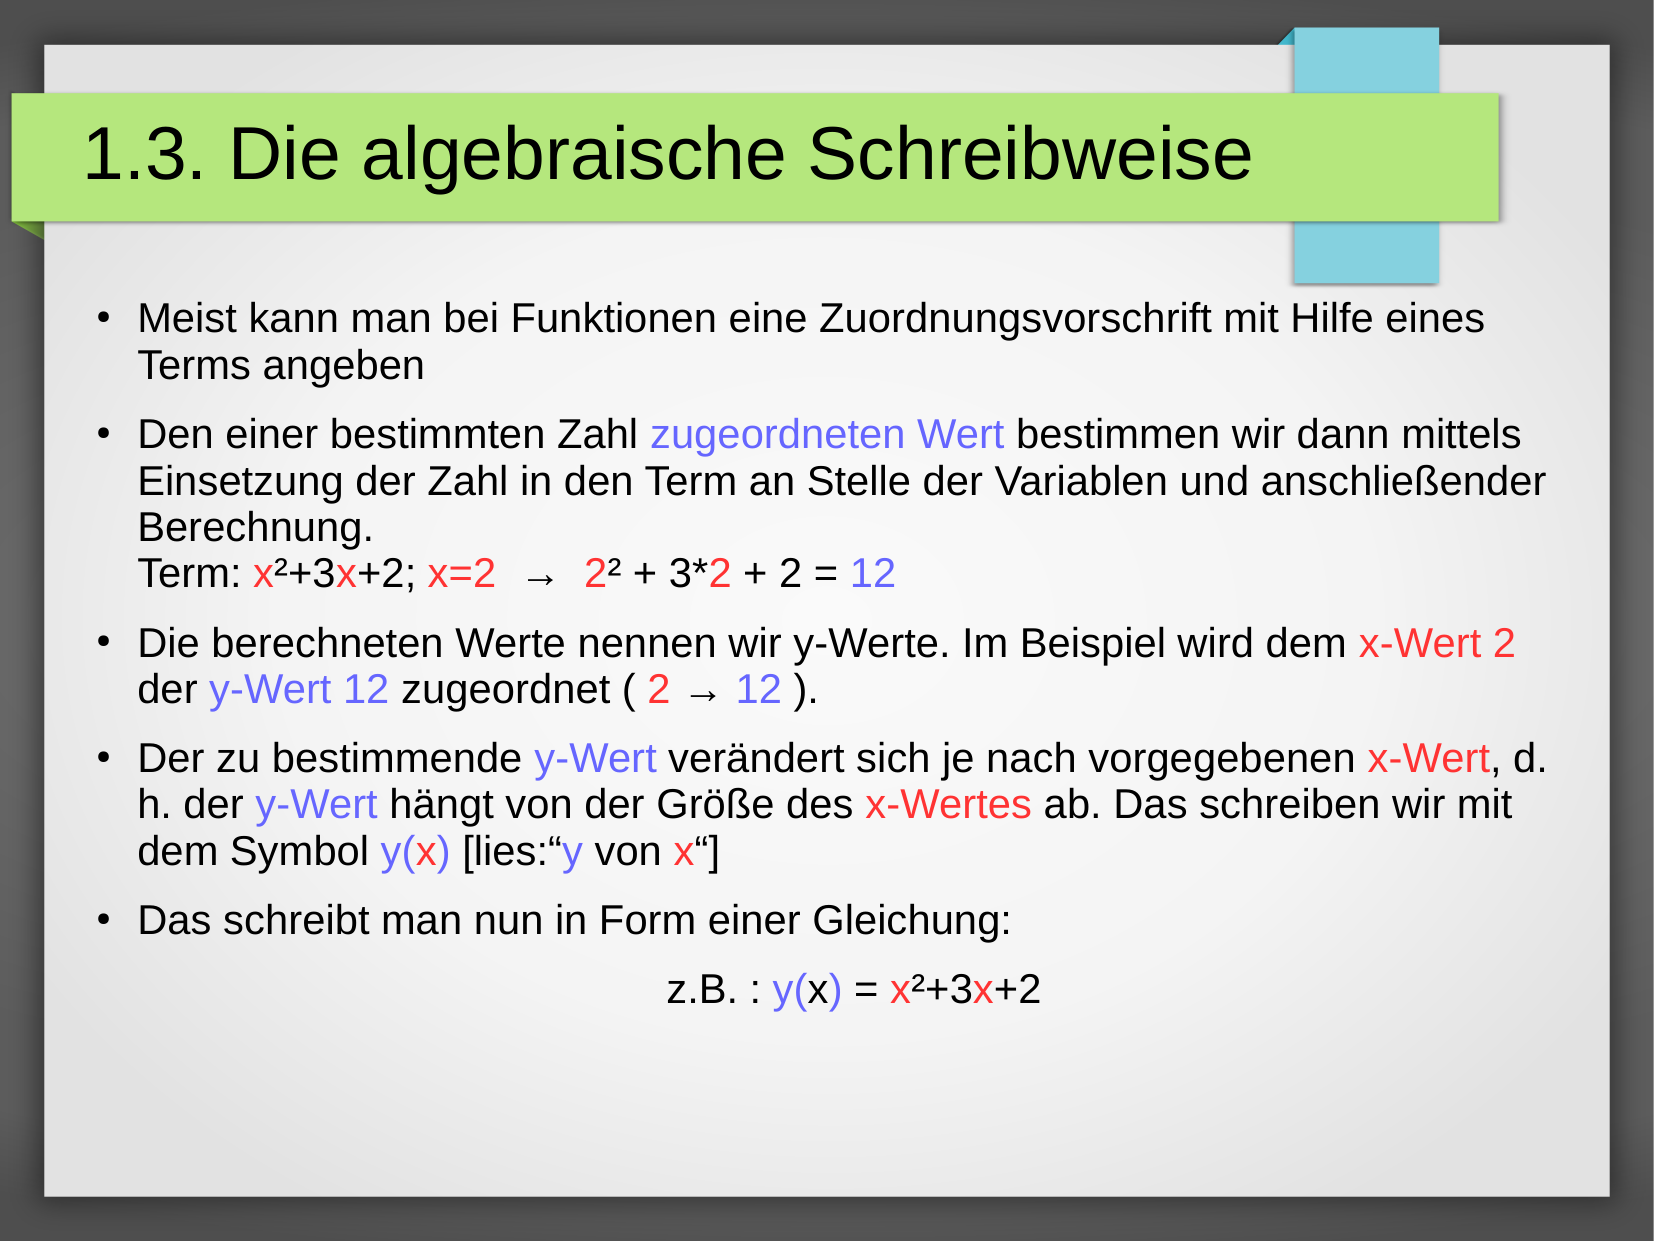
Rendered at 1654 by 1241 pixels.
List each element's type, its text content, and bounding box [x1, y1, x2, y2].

list Meist kann man bei Funktionen eine Zuordnungsvorschrift mit Hilfe eines Terms angeben Den einer bestimmten Zahl zugeordneten Wert bestimmen wir dann mittels Einsetzung der Zahl in den Term an Stelle der Variablen und anschließender Berechnung. Term: x²+3x+2; x=2 → 2² + 3*2 + 2 = 12 Die berechneten Werte nennen wir y-Werte. Im Beispiel wird dem x-Wert 2 der y-Wert 12 zugeordnet ( 2 → 12 ). Der zu bestimmende y-Wert verändert sich je nach vorgegebenen x-Wert, d. h. der y-Wert hängt von der Größe des x-Wertes ab. Das schreiben wir mit dem Symbol y(x) [lies:“y von x“] Das schreibt man nun in Form einer Gleichung: z.B. : y(x) = x²+3x+2 [82, 295, 1571, 1015]
title 1.3. Die algebraische Schreibweise [82, 94, 1264, 213]
picture [0, 0, 1654, 1241]
